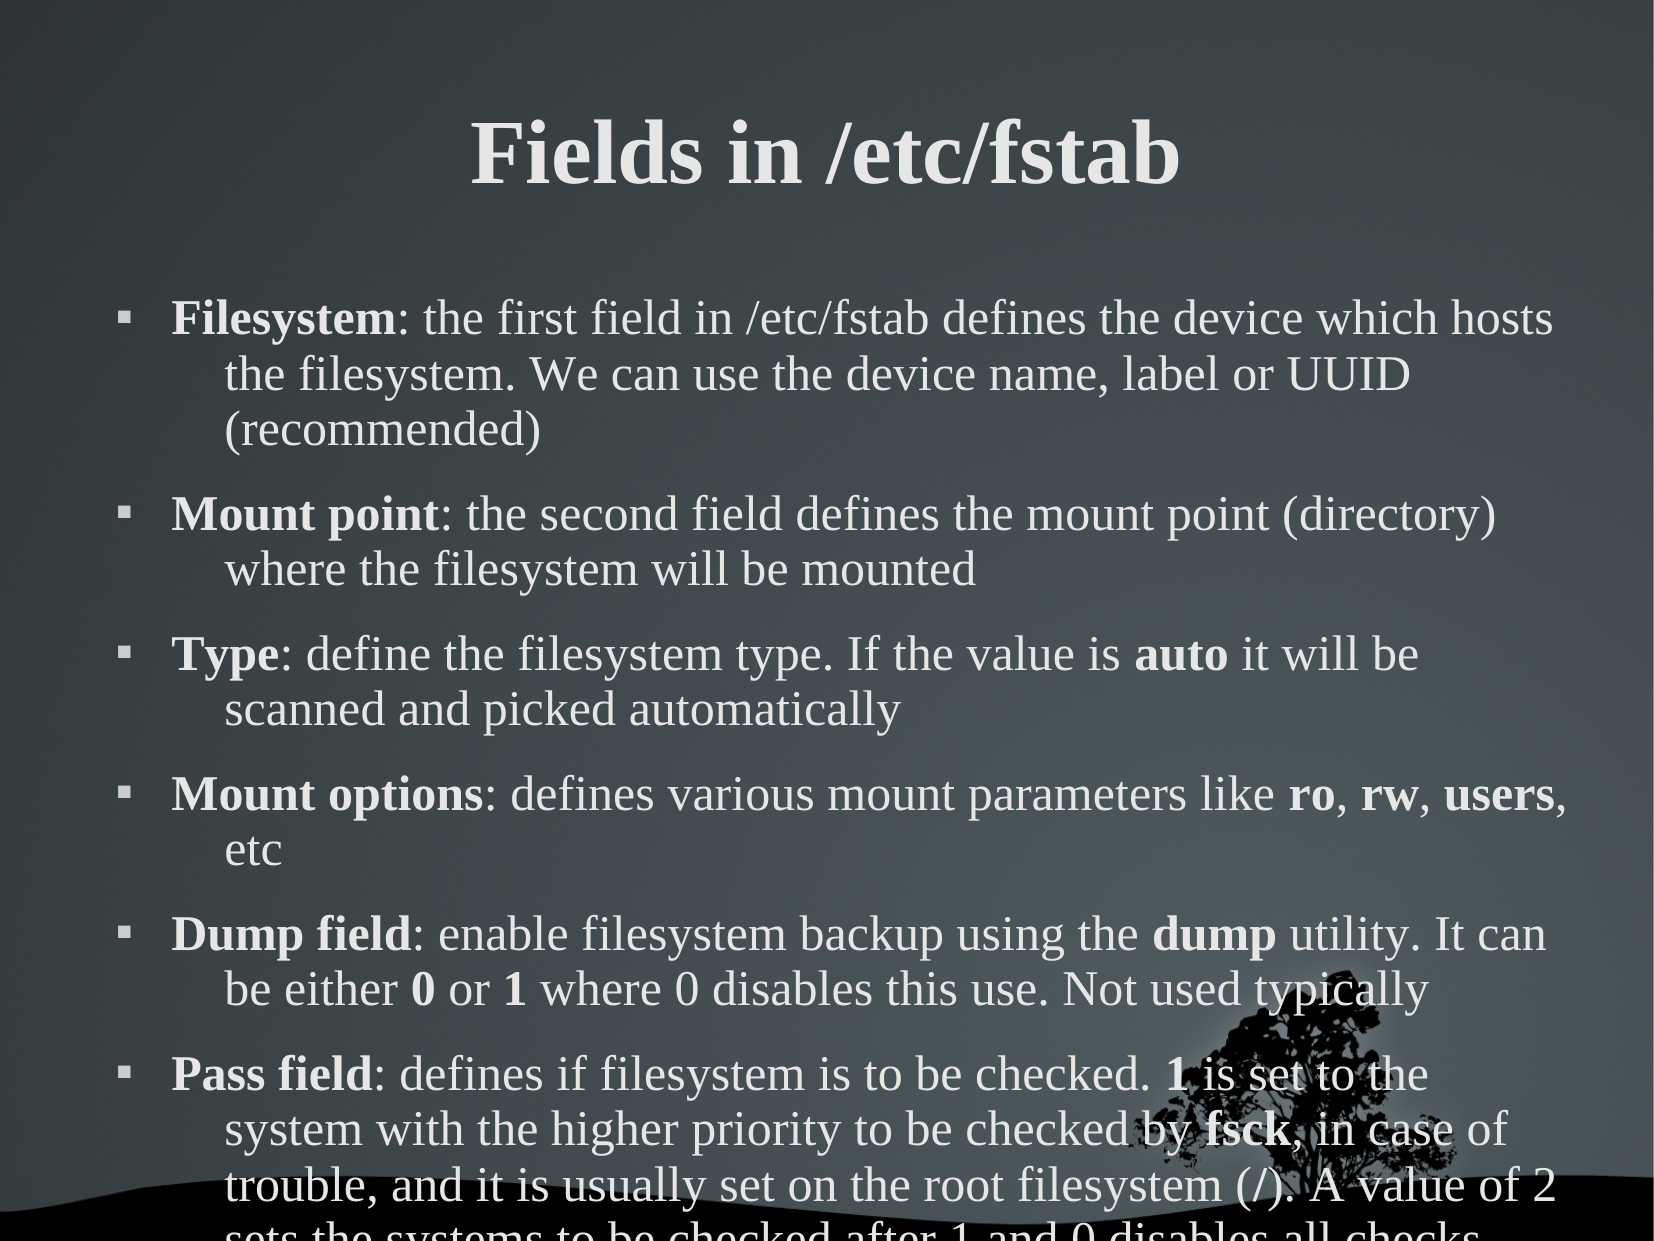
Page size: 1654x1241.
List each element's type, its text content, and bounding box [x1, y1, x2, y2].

picture [577, 1234, 588, 1241]
picture [506, 1235, 516, 1241]
picture [1375, 1235, 1384, 1241]
picture [790, 1234, 800, 1241]
picture [1196, 1235, 1207, 1241]
picture [903, 1234, 913, 1241]
picture [1040, 1234, 1050, 1241]
picture [469, 1234, 479, 1241]
picture [1077, 1225, 1090, 1241]
list Filesystem: the first field in /etc/fstab defines the device which hosts the filesystem. We can use the device name, label or UUID (recommended) Mount point: the second field defines the mount point (directory) where the filesystem will be mounted Type: define the filesystem type. If the value is auto it will be scanned and picked automatically Mount options: defines various mount parameters like ro, rw, users, etc Dump field: enable filesystem backup using the dump utility. It can be either 0 or 1 where 0 disables this use. Not used typically Pass field: defines if filesystem is to be checked. 1 is set to the system with the higher priority to be checked by fsck, in case of trouble, and it is usually set on the root filesystem (/). A value of 2 sets the systems to be checked after 1 and 0 disables all checks [82, 290, 1571, 1120]
picture [813, 1234, 823, 1241]
picture [333, 1235, 342, 1241]
title Fields in /etc/fstab [82, 49, 1571, 257]
picture [639, 1234, 649, 1241]
picture [0, 0, 1654, 1241]
picture [1398, 1234, 1408, 1241]
picture [356, 1234, 366, 1241]
picture [1234, 1234, 1244, 1241]
picture [493, 1235, 502, 1241]
picture [698, 1235, 707, 1241]
picture [721, 1234, 731, 1241]
picture [1115, 1234, 1125, 1241]
picture [249, 1234, 259, 1241]
picture [1016, 1235, 1025, 1241]
picture [615, 1235, 626, 1241]
